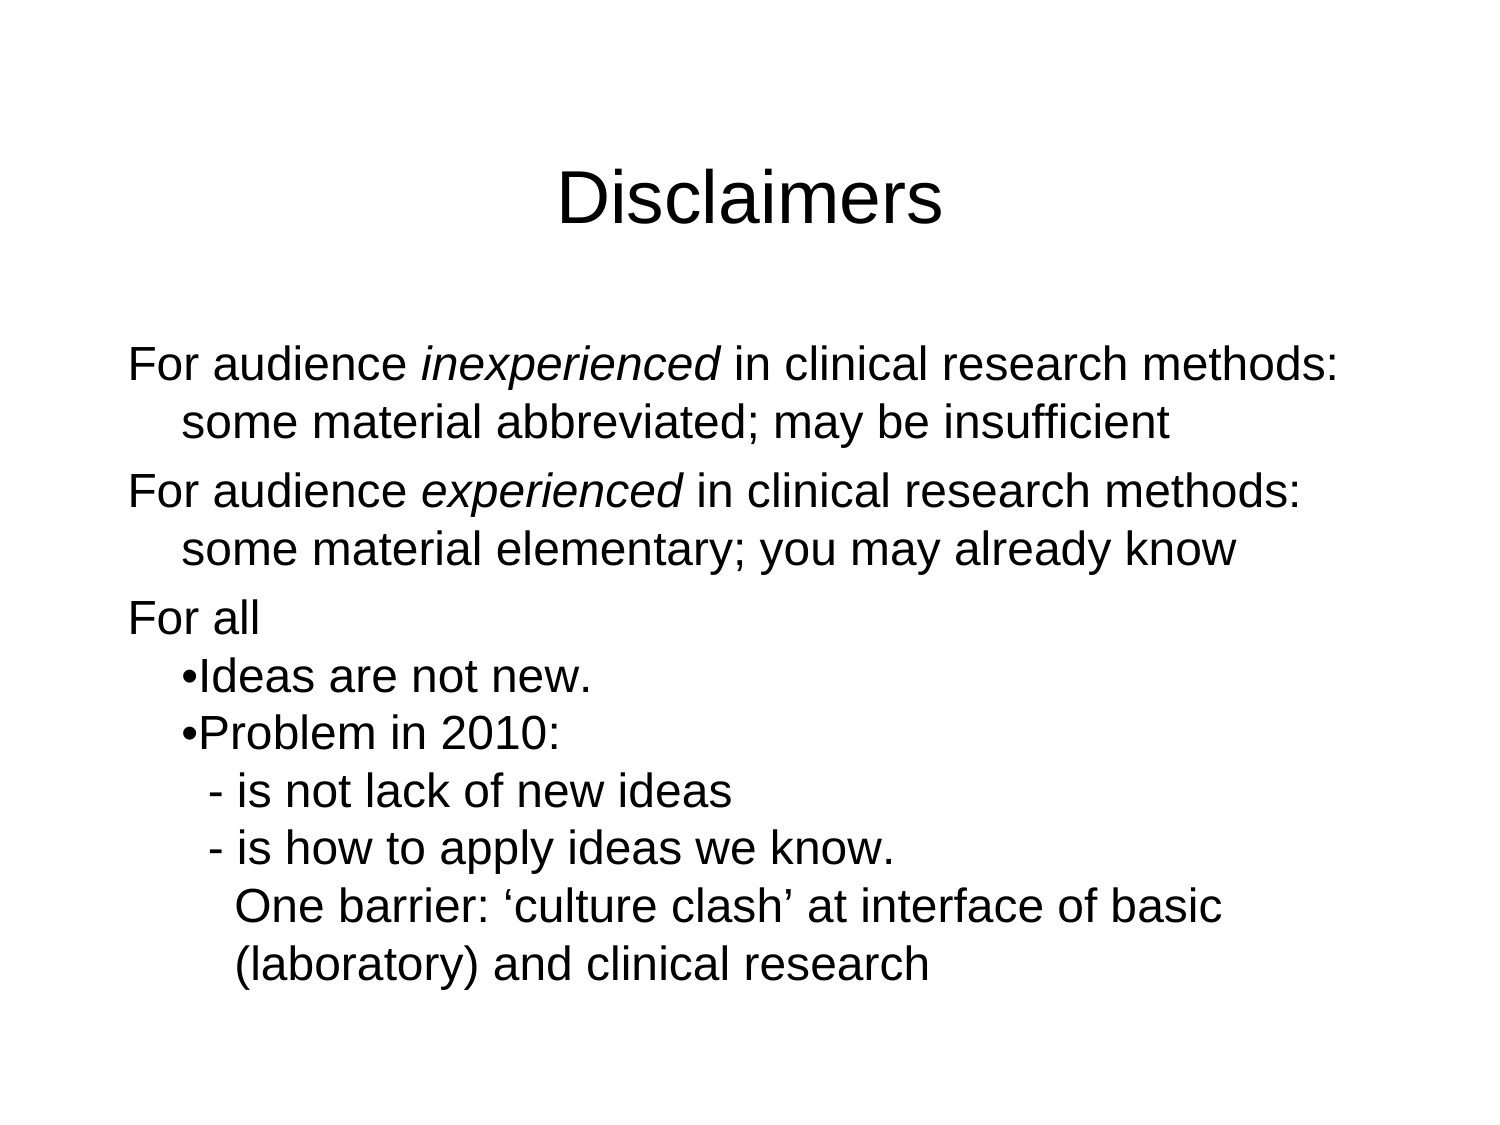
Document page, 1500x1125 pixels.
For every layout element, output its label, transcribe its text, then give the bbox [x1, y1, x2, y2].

title Disclaimers [112, 99, 1388, 288]
list For audience inexperienced in clinical research methods: some material abbreviated; may be insufficient For audience experienced in clinical research methods: some material elementary; you may already know For all •Ideas are not new. •Problem in 2010: - is not lack of new ideas - is how to apply ideas we know. One barrier: ‘culture clash’ at interface of basic (laboratory) and clinical research [112, 324, 1450, 1000]
